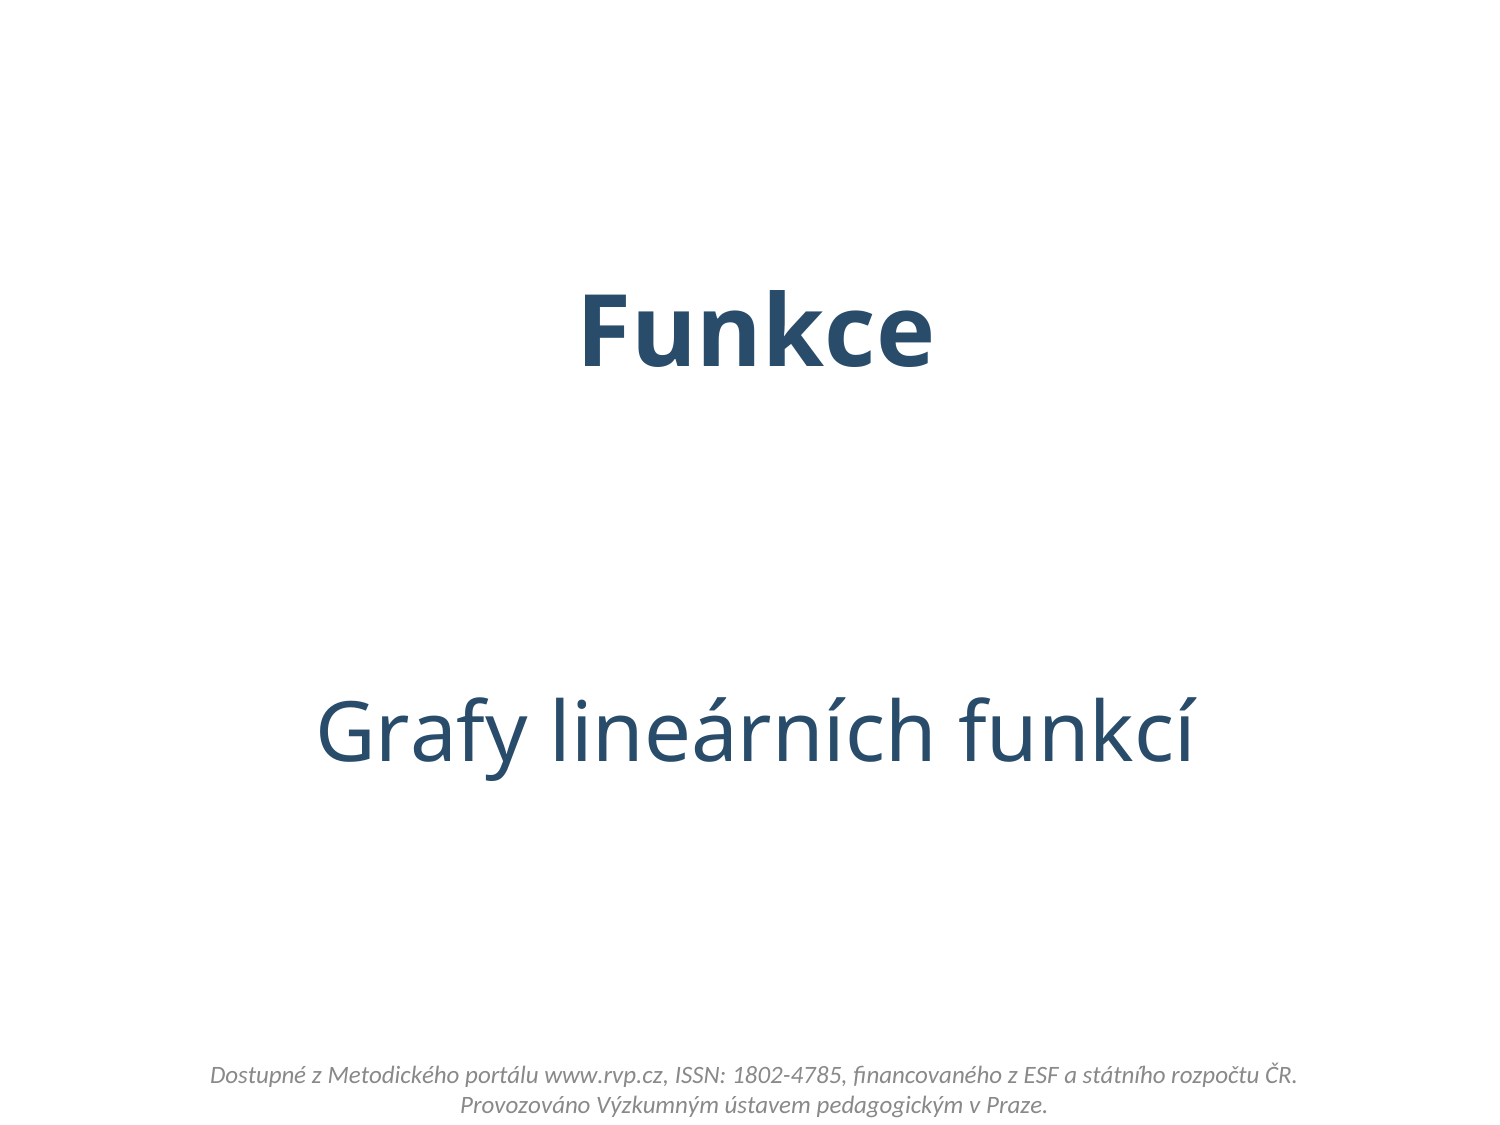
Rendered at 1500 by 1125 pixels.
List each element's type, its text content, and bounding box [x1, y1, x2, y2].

text_box Grafy lineárních funkcí [112, 621, 1400, 835]
title Funkce [112, 219, 1400, 433]
